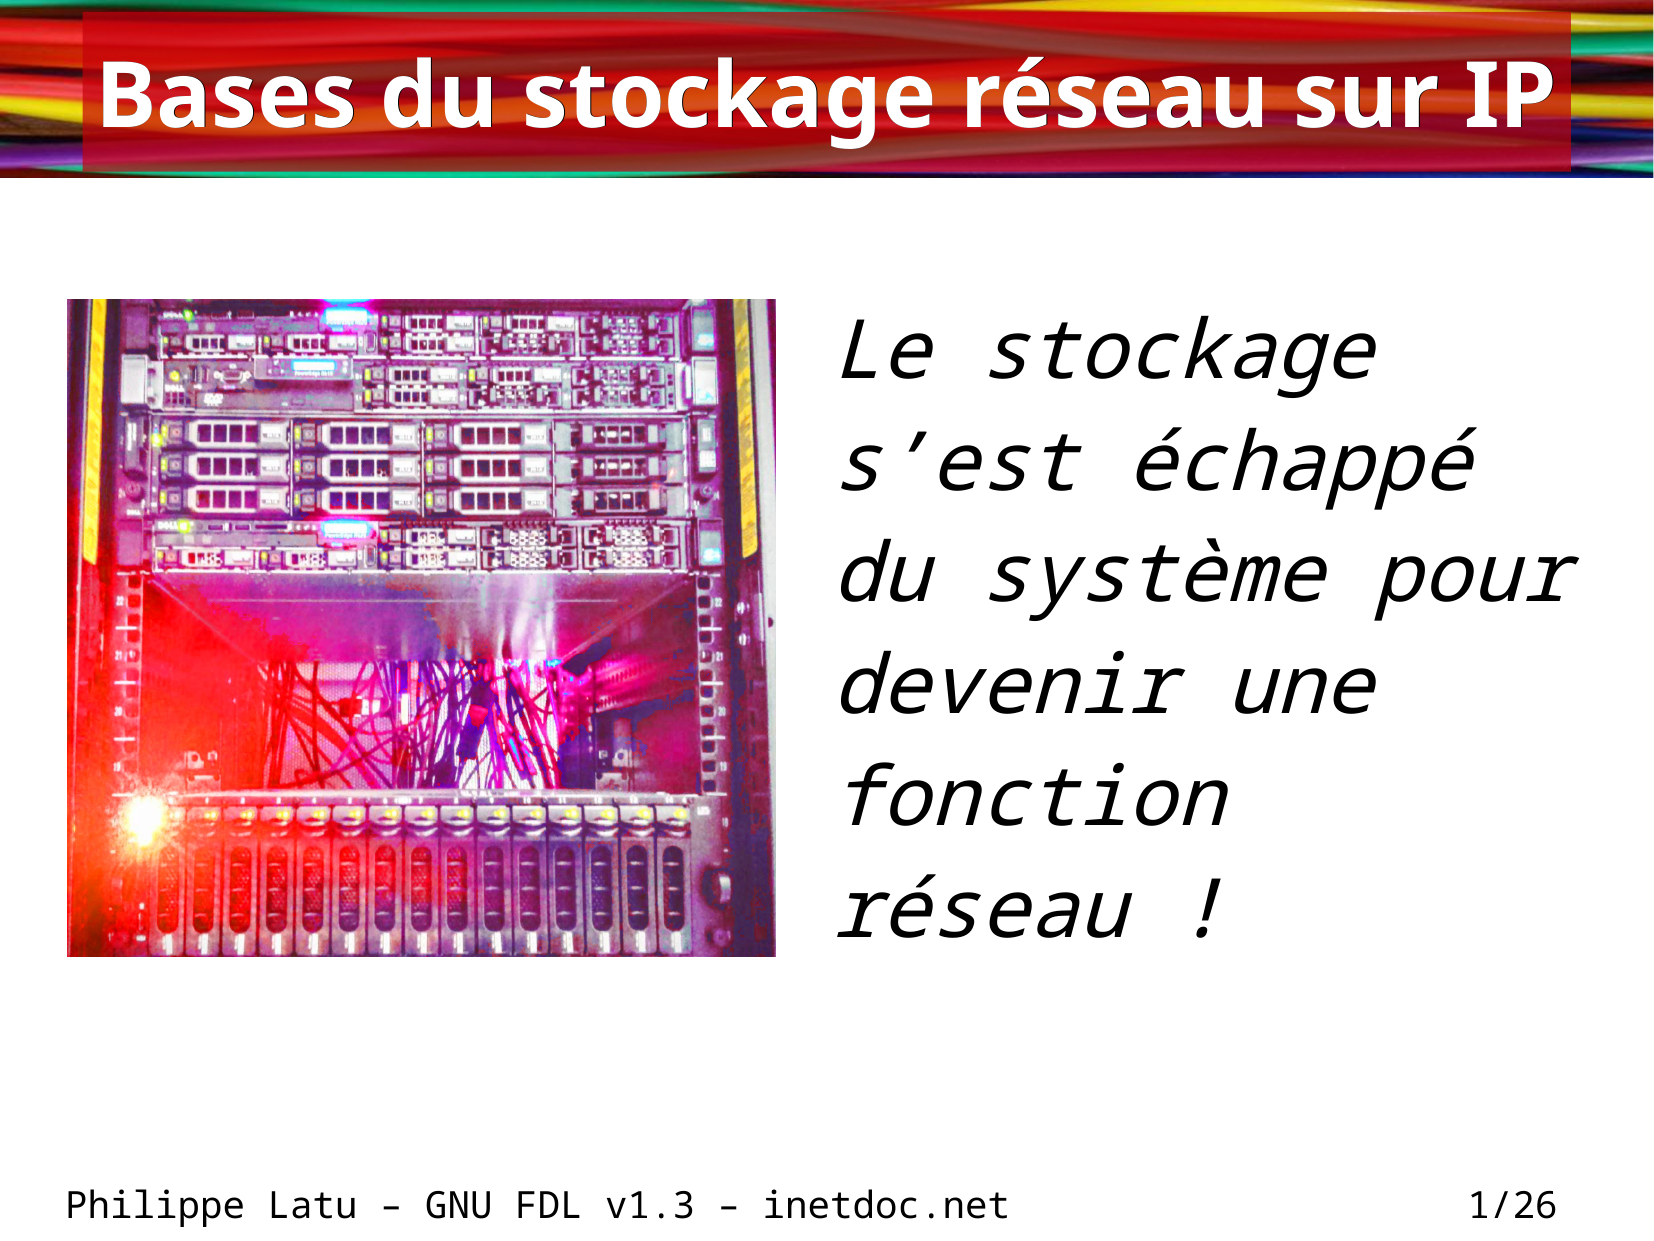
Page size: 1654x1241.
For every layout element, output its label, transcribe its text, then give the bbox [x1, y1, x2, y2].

picture [67, 299, 776, 957]
picture [0, 0, 1654, 178]
text_box Philippe Latu – GNU FDL v1.3 – inetdoc.net 26/26 [59, 1133, 1595, 1237]
text_box Le stockage s’est échappé du système pour devenir une fonction réseau ! [826, 283, 1595, 969]
title Bases du stockage réseau sur IP [82, 11, 1571, 172]
